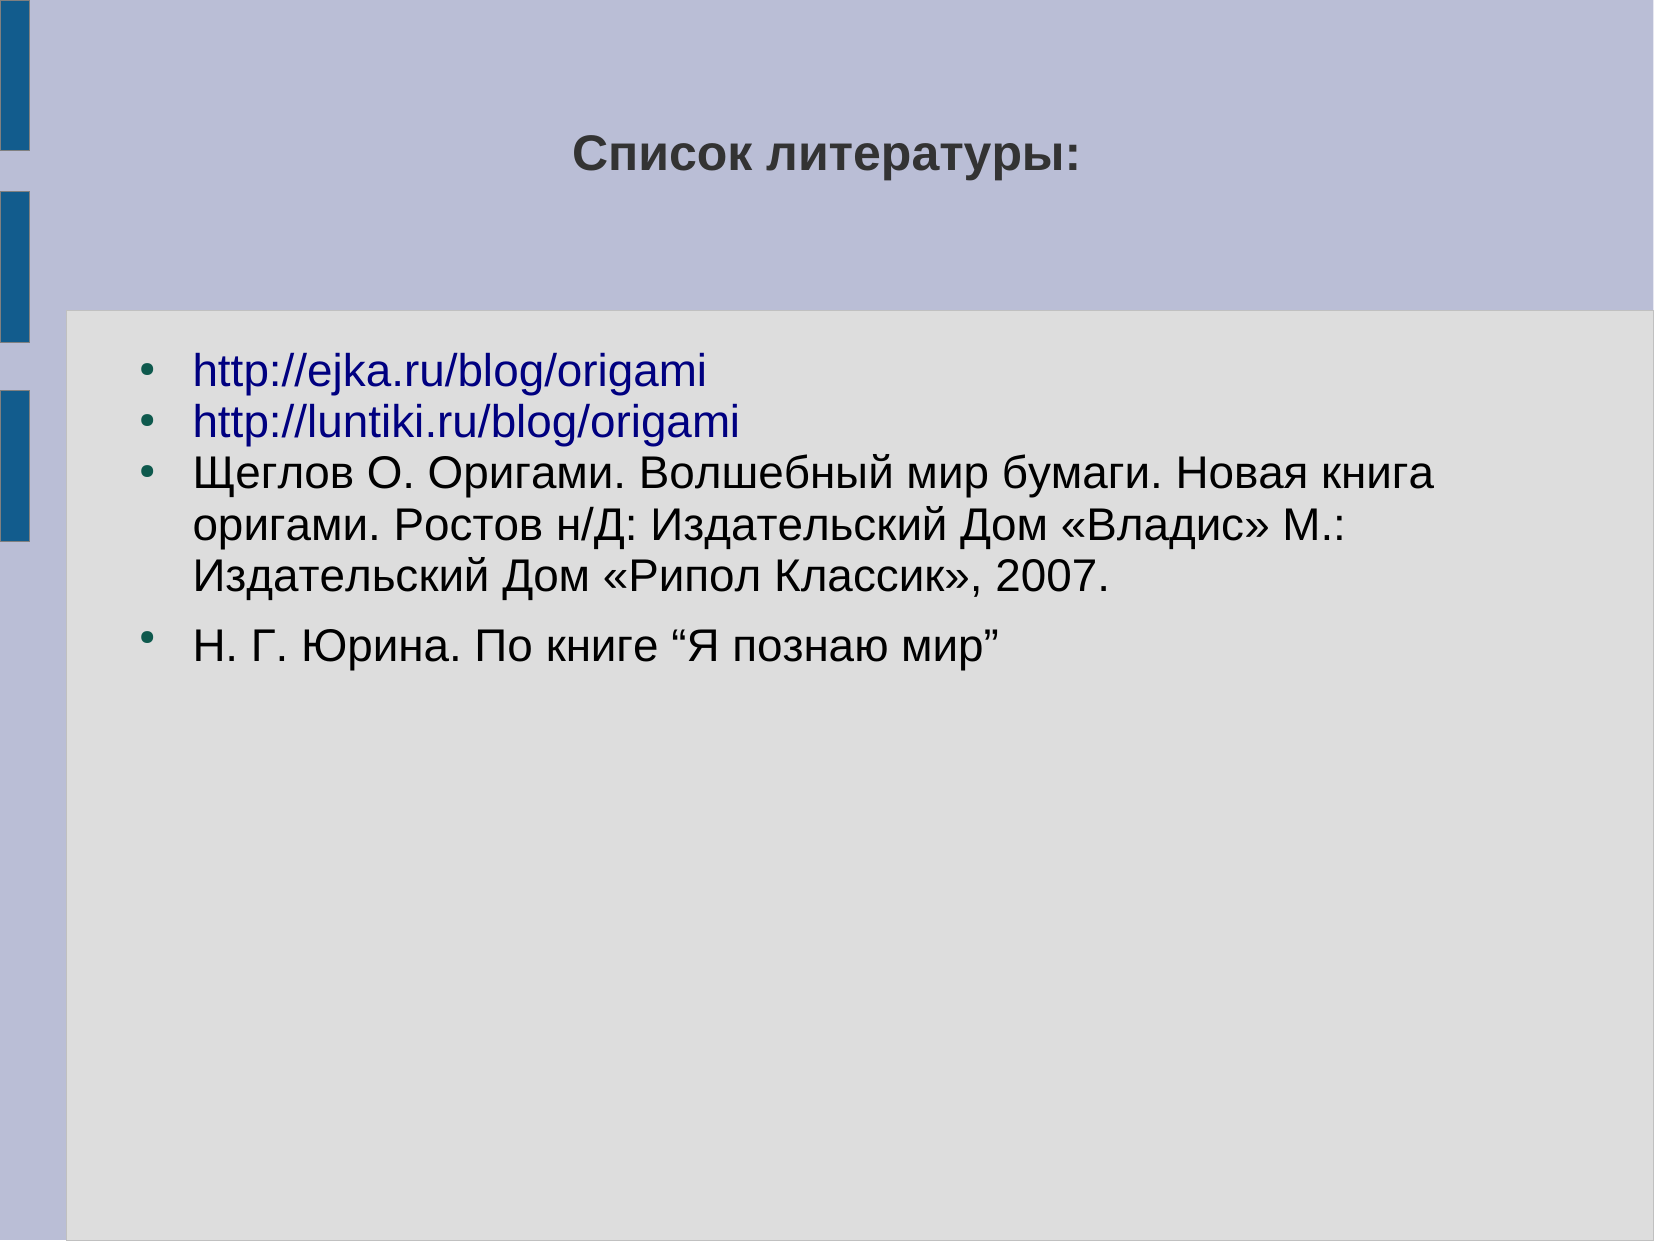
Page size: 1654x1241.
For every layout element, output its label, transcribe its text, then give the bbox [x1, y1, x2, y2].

list http://ejka.ru/blog/origami http://luntiki.ru/blog/origami Щеглов О. Оригами. Волшебный мир бумаги. Новая книга оригами. Ростов н/Д: Издательский Дом «Владис» М.: Издательский Дом «Рипол Классик», 2007. Н. Г. Юрина. По книге “Я познаю мир” [121, 344, 1534, 1127]
title Список литературы: [82, 56, 1571, 250]
